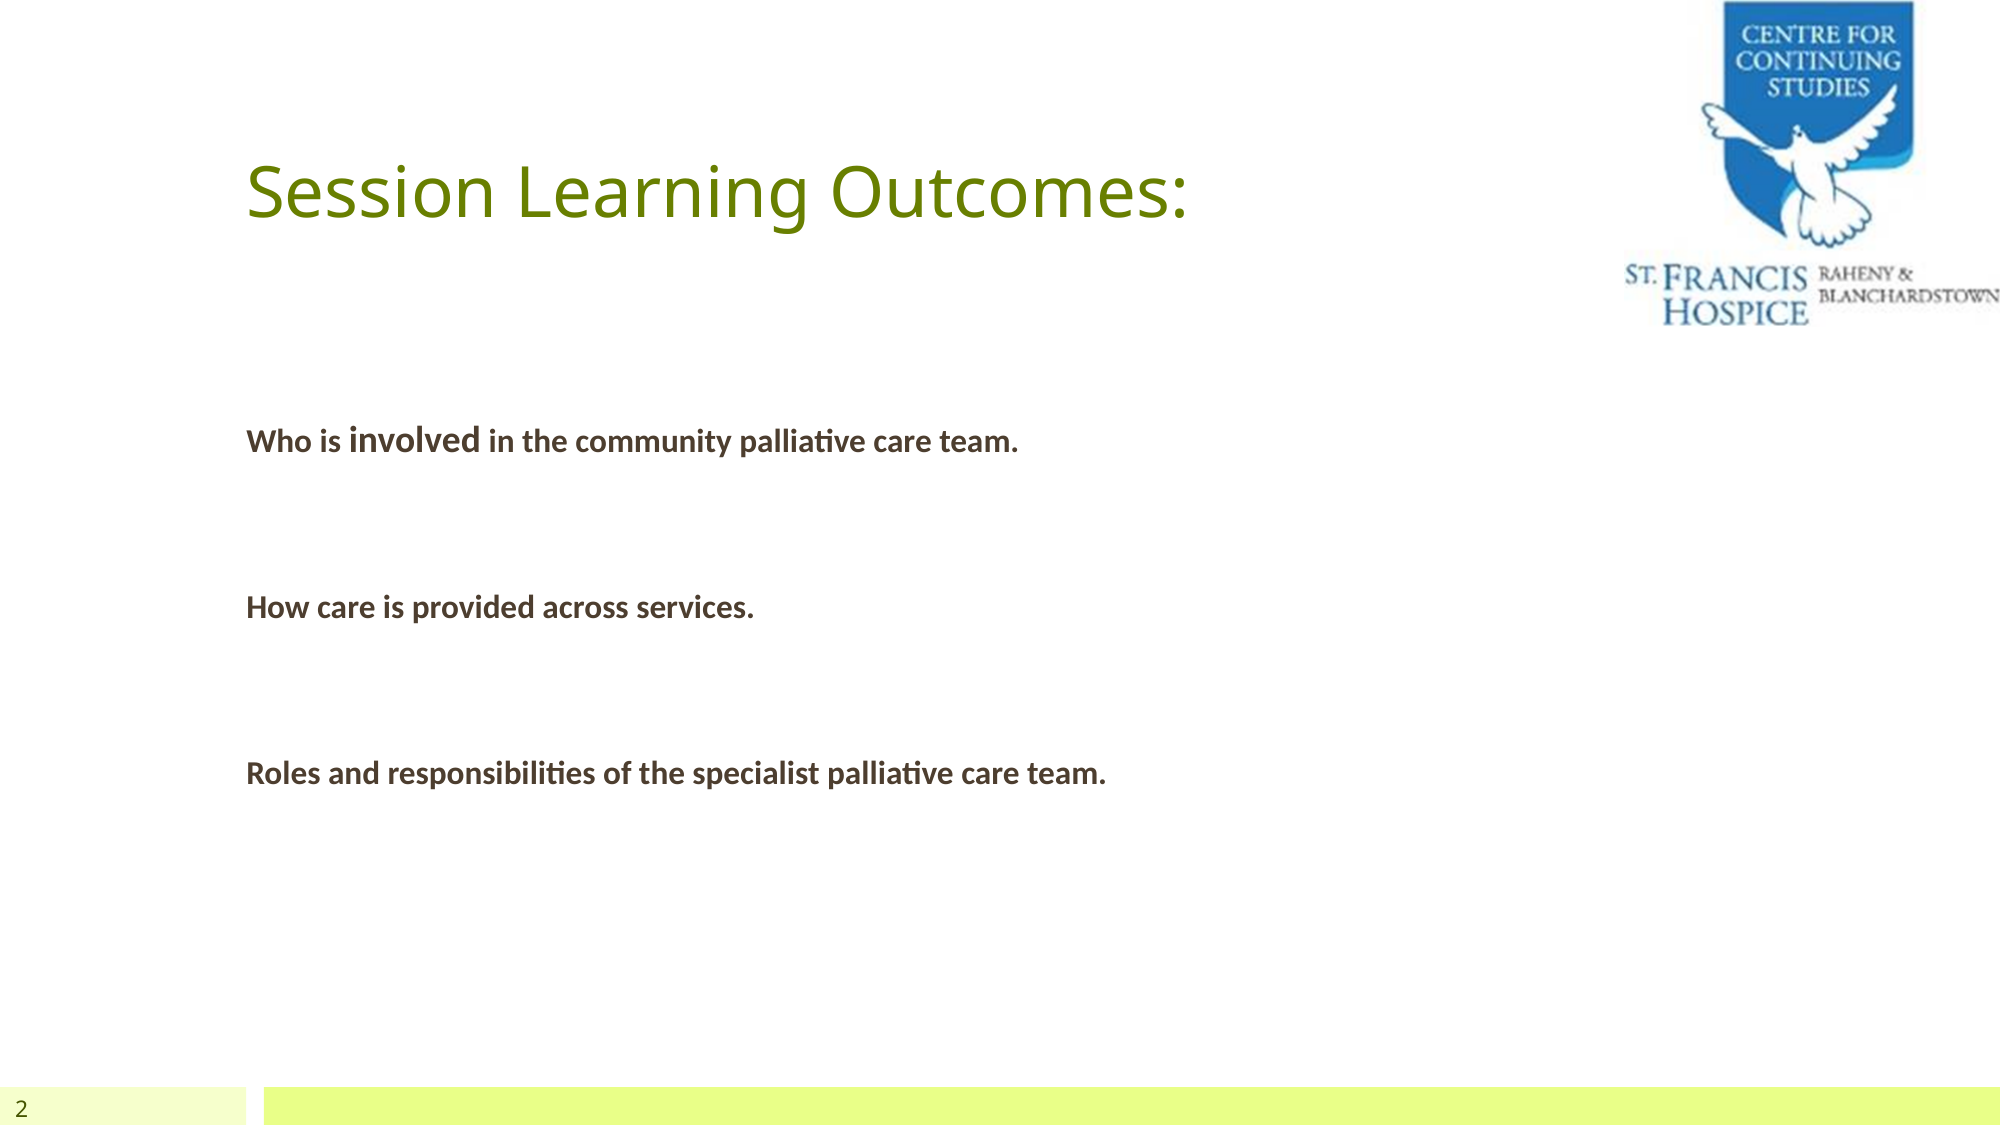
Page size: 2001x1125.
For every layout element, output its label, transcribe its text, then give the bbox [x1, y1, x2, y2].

list Who is involved in the community palliative care team. How care is provided across services. Roles and responsibilities of the specialist palliative care team. [231, 307, 1905, 865]
picture [1624, 0, 2000, 328]
text_box [0, 1087, 68, 1125]
title Session Learning Outcomes: [231, 45, 1624, 240]
